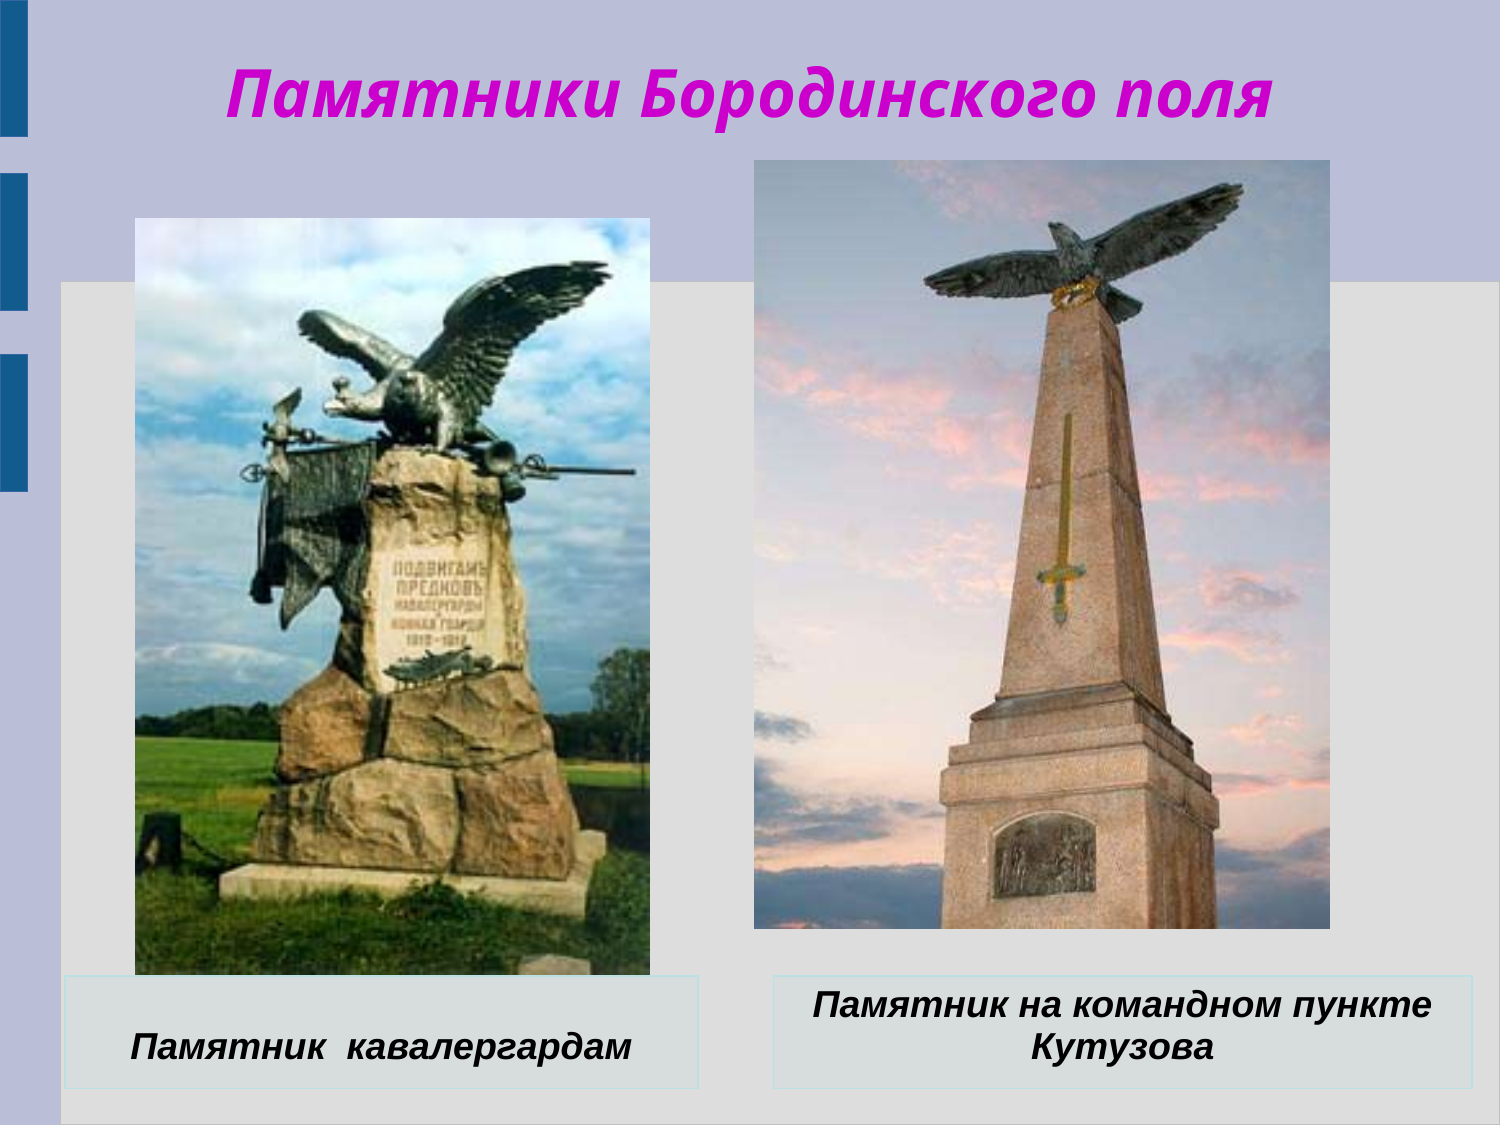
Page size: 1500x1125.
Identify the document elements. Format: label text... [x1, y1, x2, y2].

text_box Памятник на командном пункте Кутузова [773, 976, 1472, 1089]
picture [754, 160, 1330, 929]
title Памятники Бородинского поля [75, 45, 1426, 138]
picture [135, 218, 650, 975]
text_box Памятник кавалергардам [64, 976, 699, 1089]
